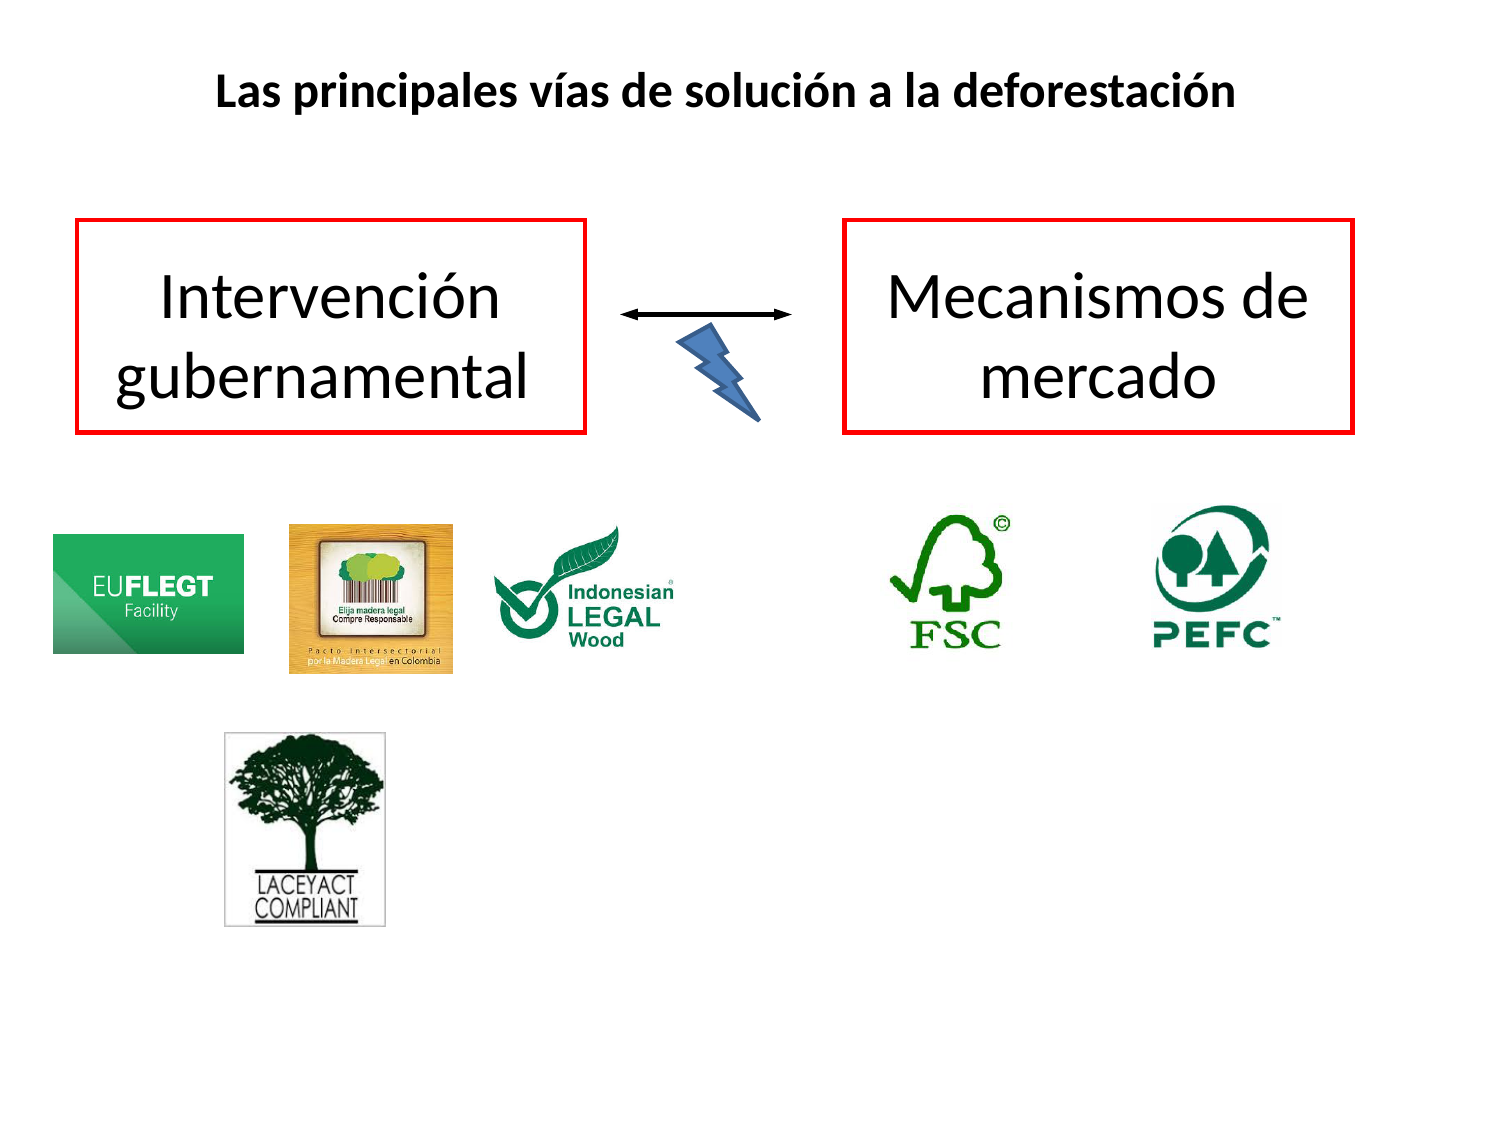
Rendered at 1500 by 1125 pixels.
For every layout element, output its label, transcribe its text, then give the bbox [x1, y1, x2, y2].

text_box [77, 220, 585, 433]
picture [289, 524, 453, 674]
picture [1151, 503, 1282, 650]
text_box Intervención gubernamental [100, 244, 562, 421]
text_box Mecanismos de mercado [868, 244, 1329, 421]
title Las principales vías de solución a la deforestación [100, 30, 1353, 144]
picture [224, 732, 386, 927]
text_box [679, 324, 760, 421]
picture [880, 503, 1017, 662]
picture [490, 520, 676, 651]
text_box [844, 220, 1352, 433]
picture [53, 534, 244, 654]
